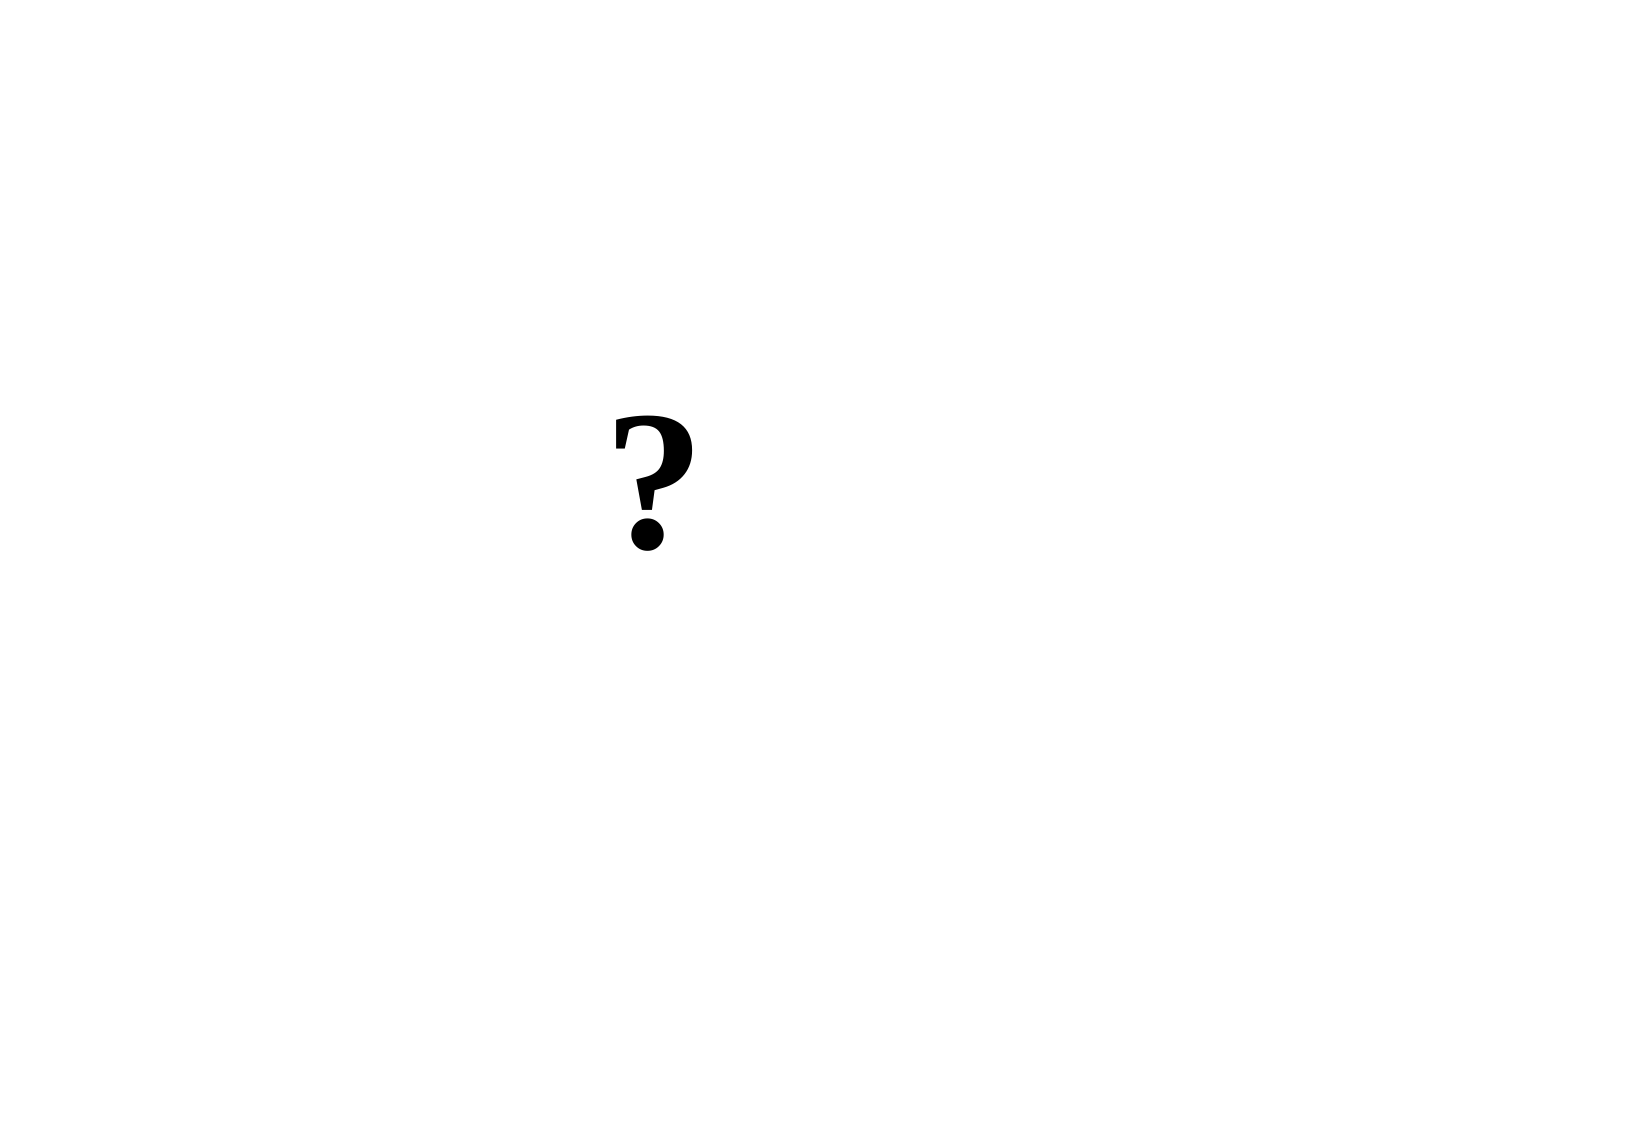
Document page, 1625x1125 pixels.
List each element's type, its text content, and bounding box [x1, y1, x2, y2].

text_box ? [189, 262, 1584, 605]
